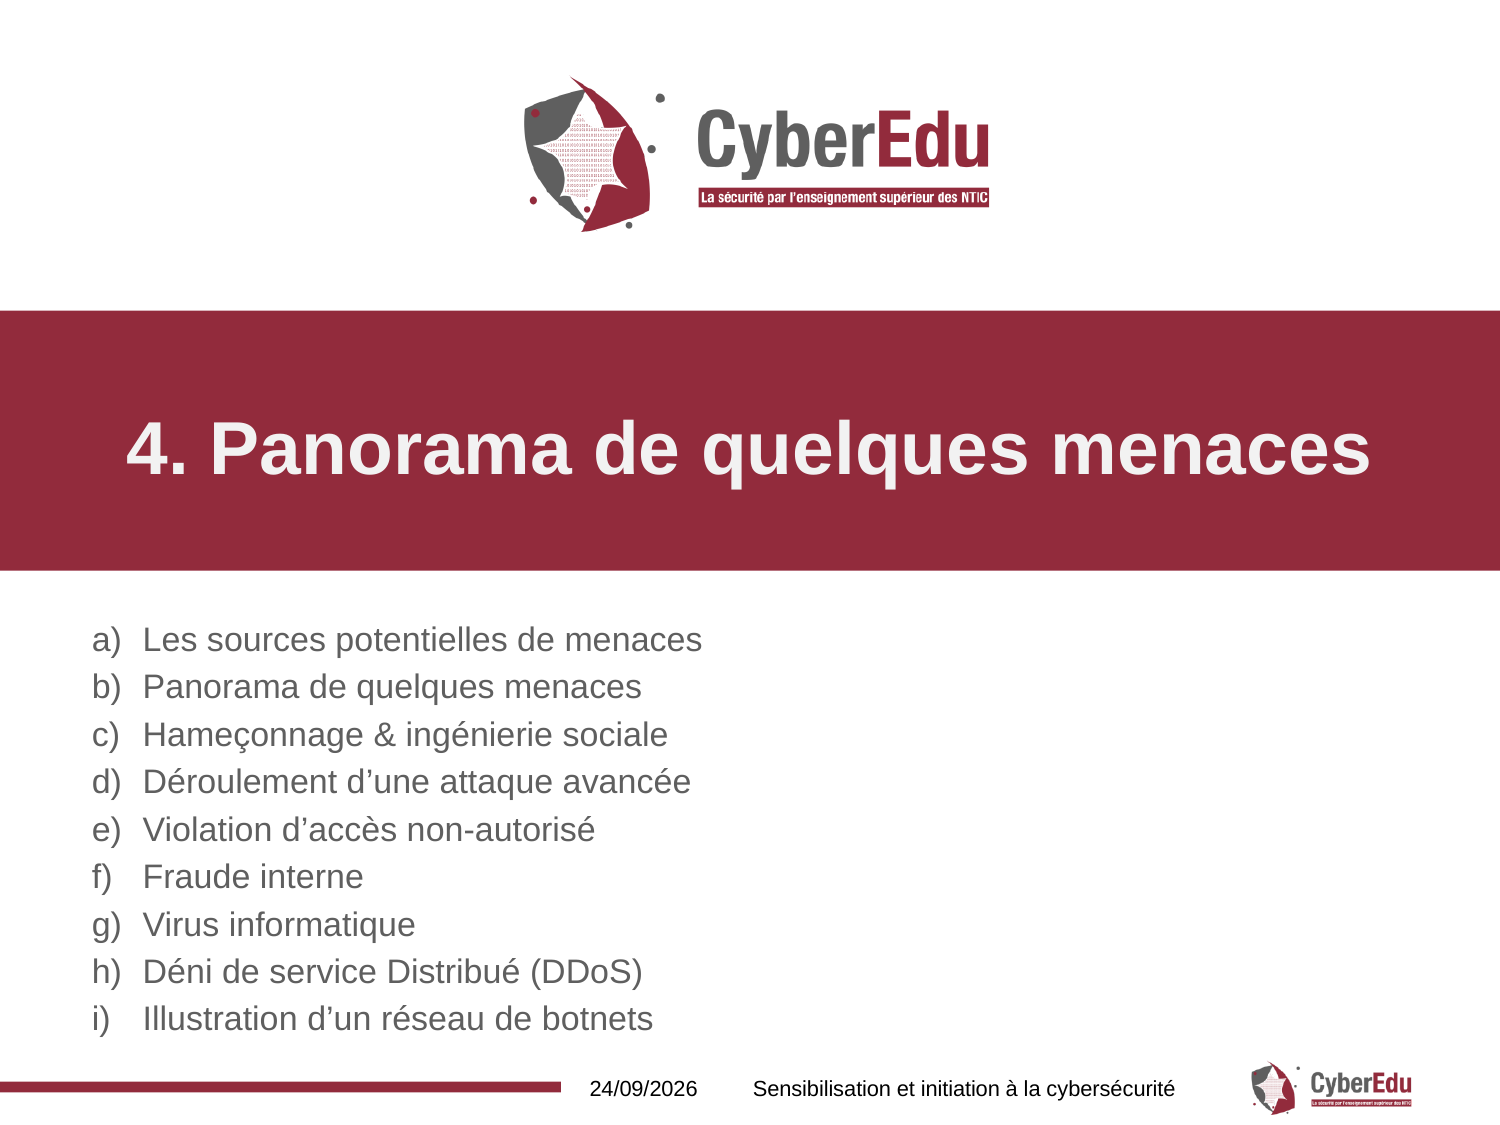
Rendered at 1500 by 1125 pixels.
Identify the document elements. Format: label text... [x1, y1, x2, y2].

title 4. Panorama de quelques menaces [75, 338, 1425, 551]
list Les sources potentielles de menaces Panorama de quelques menaces Hameçonnage & ingénierie sociale Déroulement d’une attaque avancée Violation d’accès non-autorisé Fraude interne Virus informatique Déni de service Distribué (DDoS) Illustration d’un réseau de botnets [76, 609, 1424, 1047]
footer Sensibilisation et initiation à la cybersécurité [738, 1057, 1236, 1118]
picture [509, 75, 991, 232]
picture [1246, 1060, 1412, 1115]
slide_number 15/11/2020 [561, 1057, 727, 1118]
